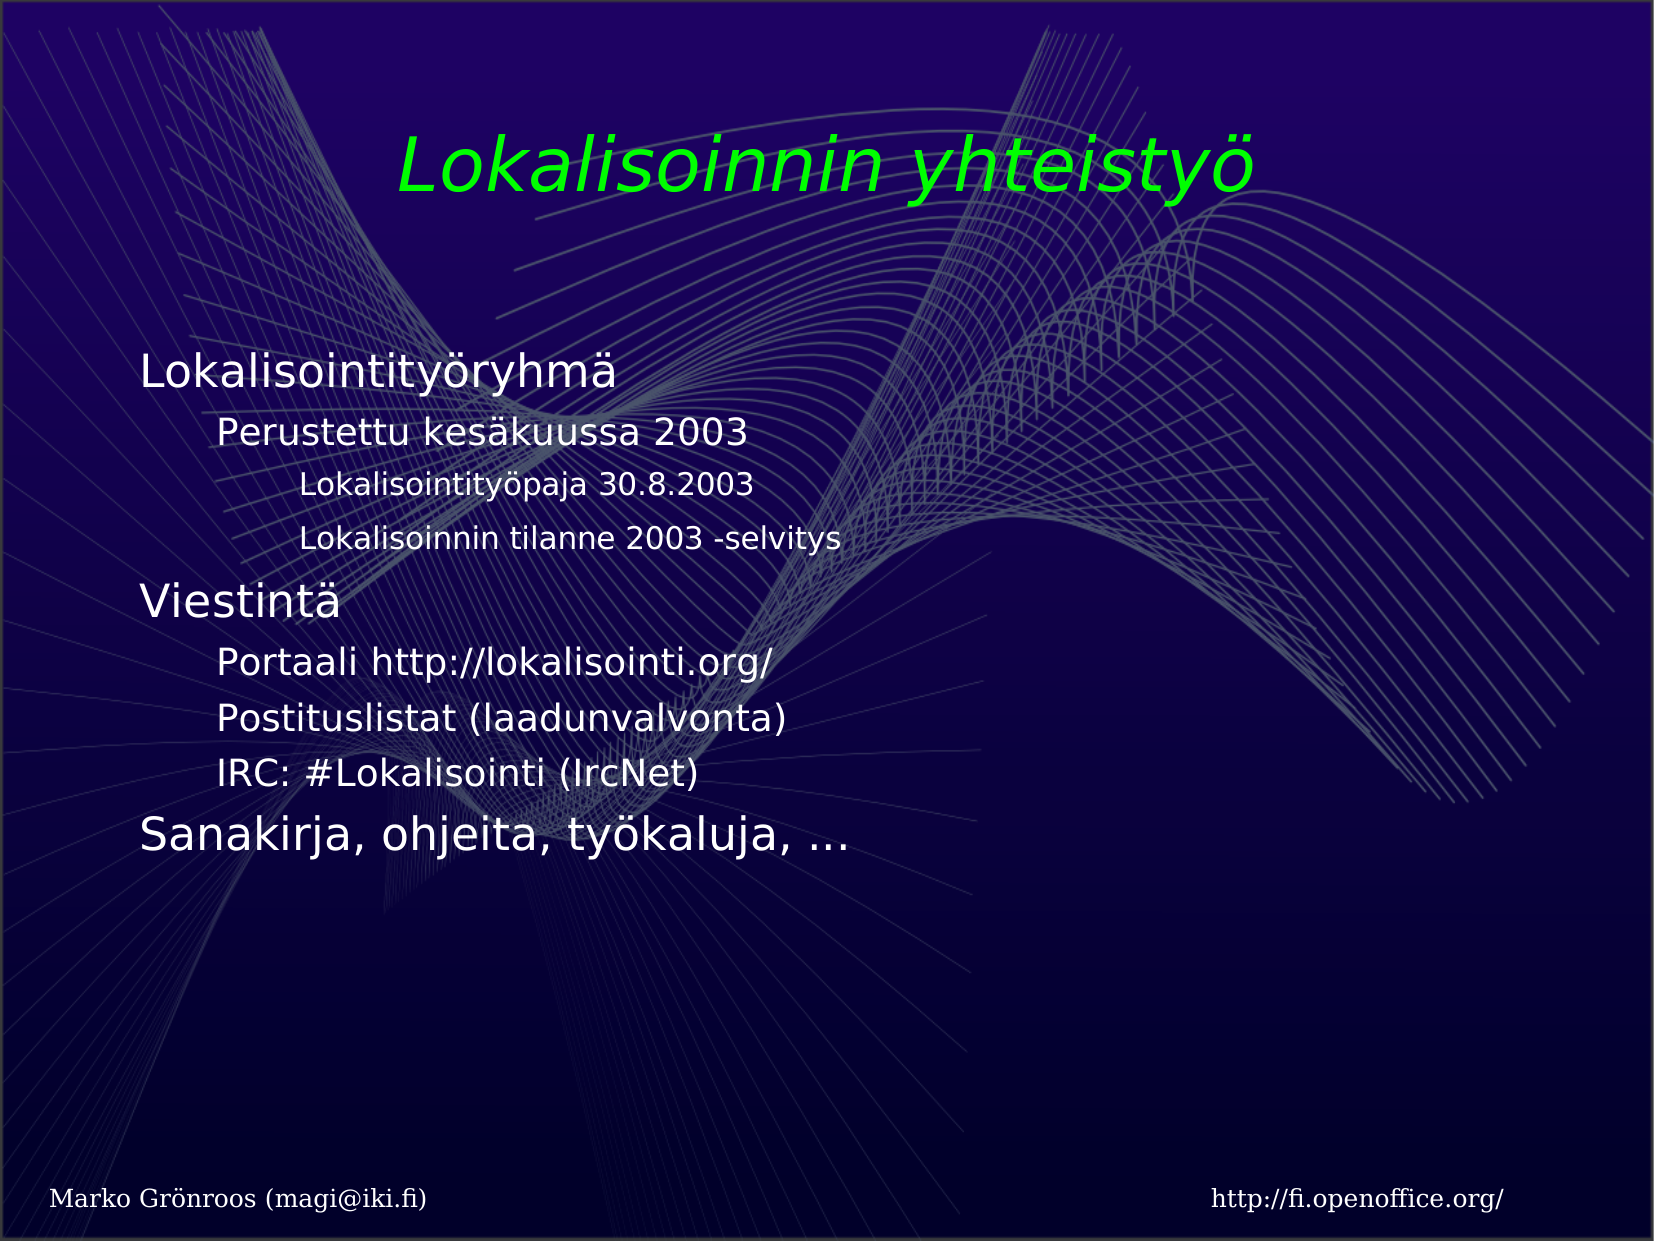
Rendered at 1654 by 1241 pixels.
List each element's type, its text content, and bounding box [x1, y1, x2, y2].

list Lokalisointityöryhmä Perustettu kesäkuussa 2003 Lokalisointityöpaja 30.8.2003 Lokalisoinnin tilanne 2003 -selvitys Viestintä Portaali http://lokalisointi.org/ Postituslistat (laadunvalvonta) IRC: #Lokalisointi (IrcNet) Sanakirja, ohjeita, työkaluja, ... [121, 344, 1534, 1127]
title Lokalisoinnin yhteistyö [121, 61, 1534, 269]
picture [0, 0, 1654, 1241]
